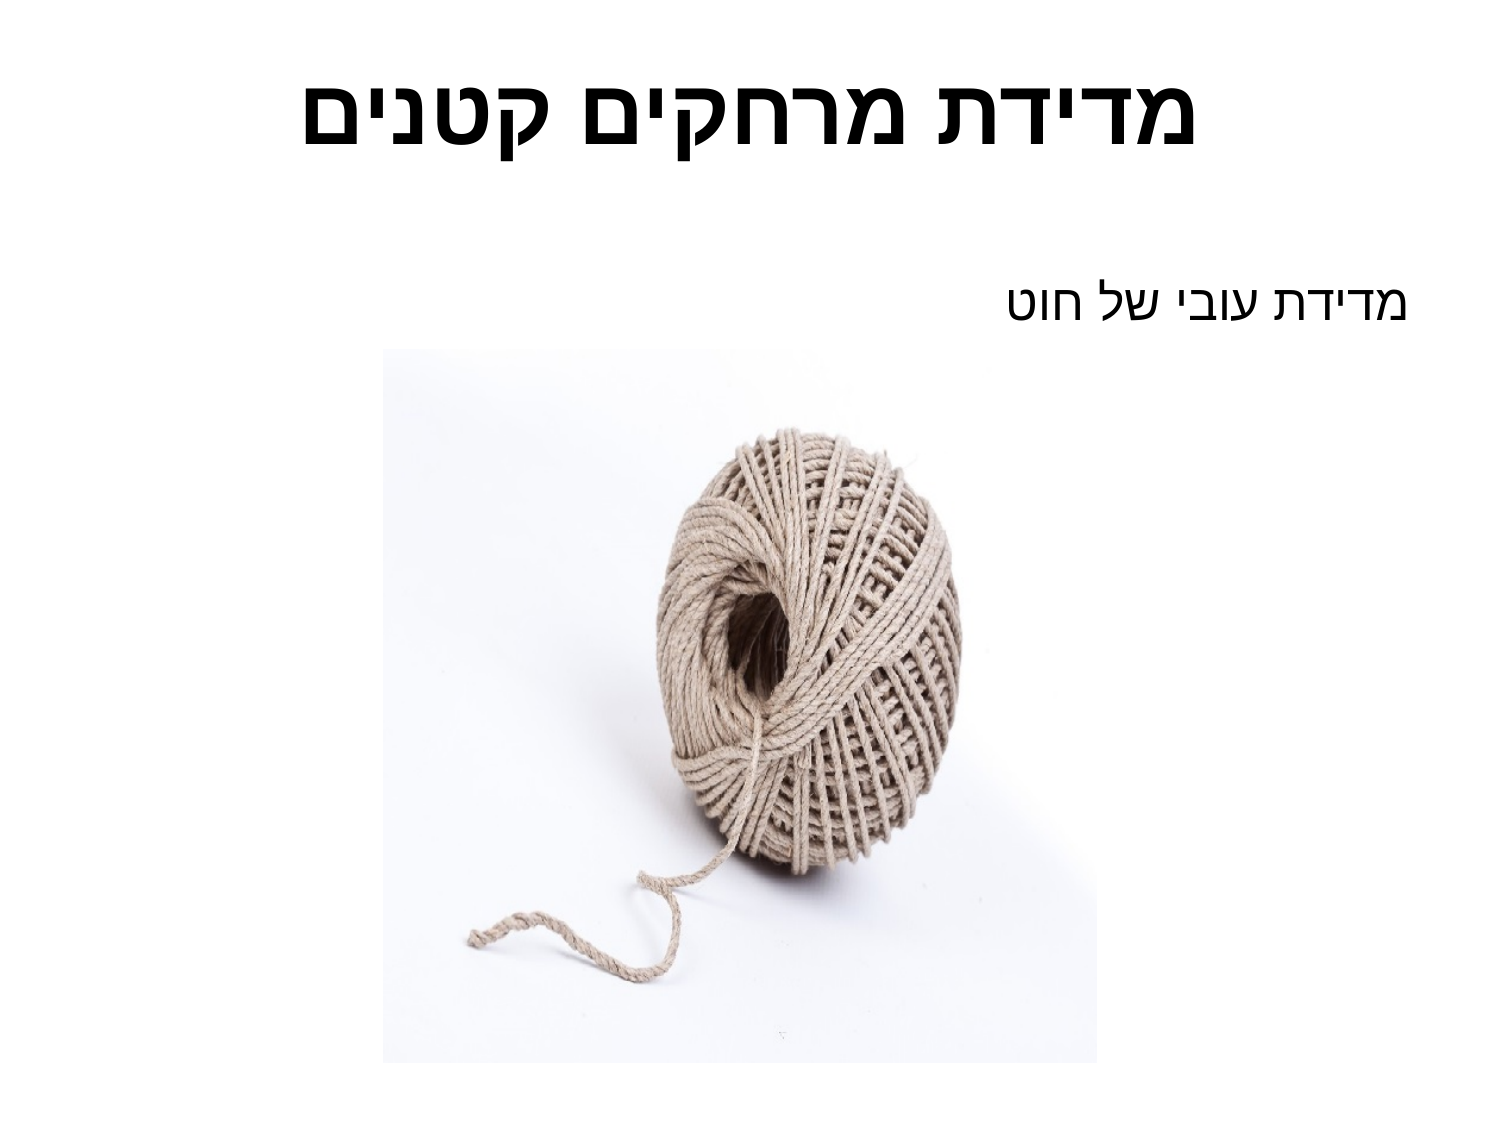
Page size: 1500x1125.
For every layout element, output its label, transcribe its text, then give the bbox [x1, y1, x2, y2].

list מדידת עובי של חוט [75, 262, 1425, 1005]
title מדידת מרחקים קטנים [75, 45, 1425, 233]
picture [383, 349, 1097, 1063]
